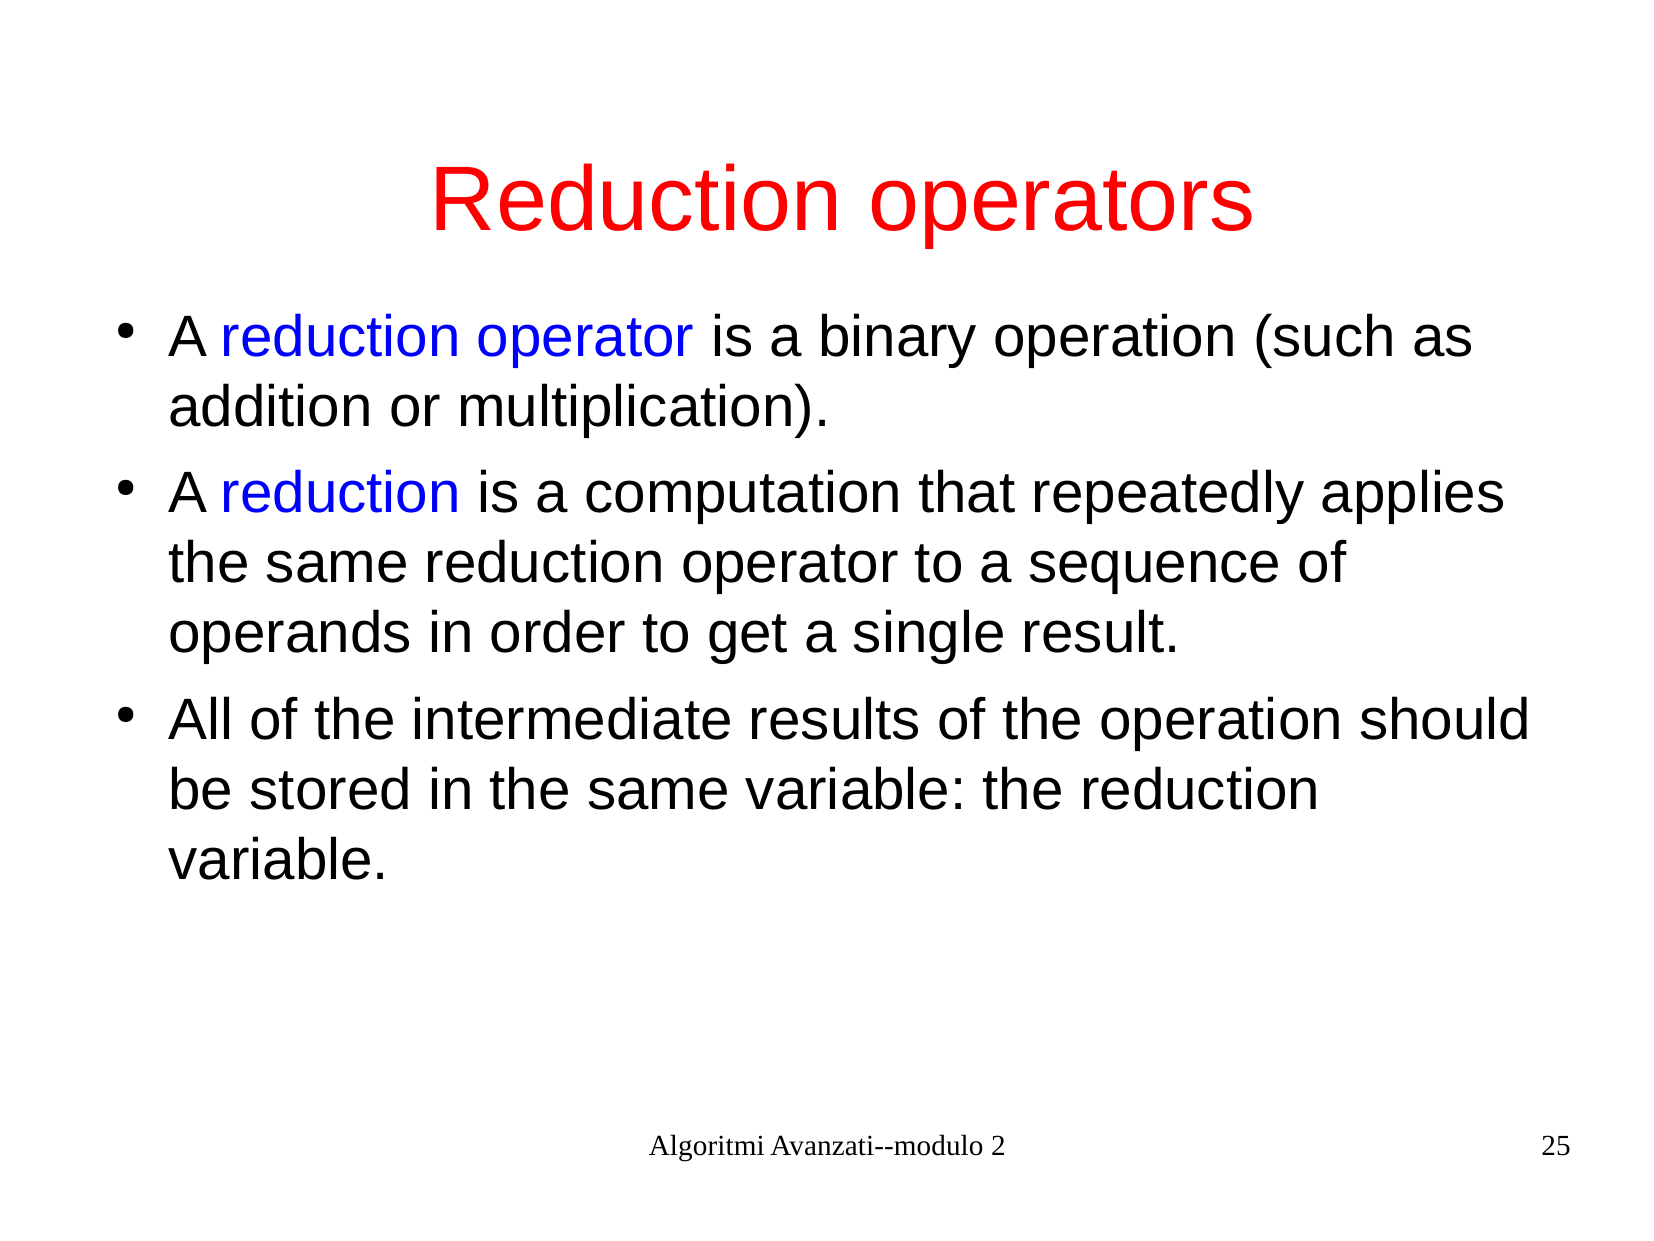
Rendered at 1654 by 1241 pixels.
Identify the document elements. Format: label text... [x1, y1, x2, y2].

list A reduction operator is a binary operation (such as addition or multiplication). A reduction is a computation that repeatedly applies the same reduction operator to a sequence of operands in order to get a single result. All of the intermediate results of the operation should be stored in the same variable: the reduction variable. [82, 290, 1571, 1109]
title Reduction operators [82, 49, 1571, 257]
